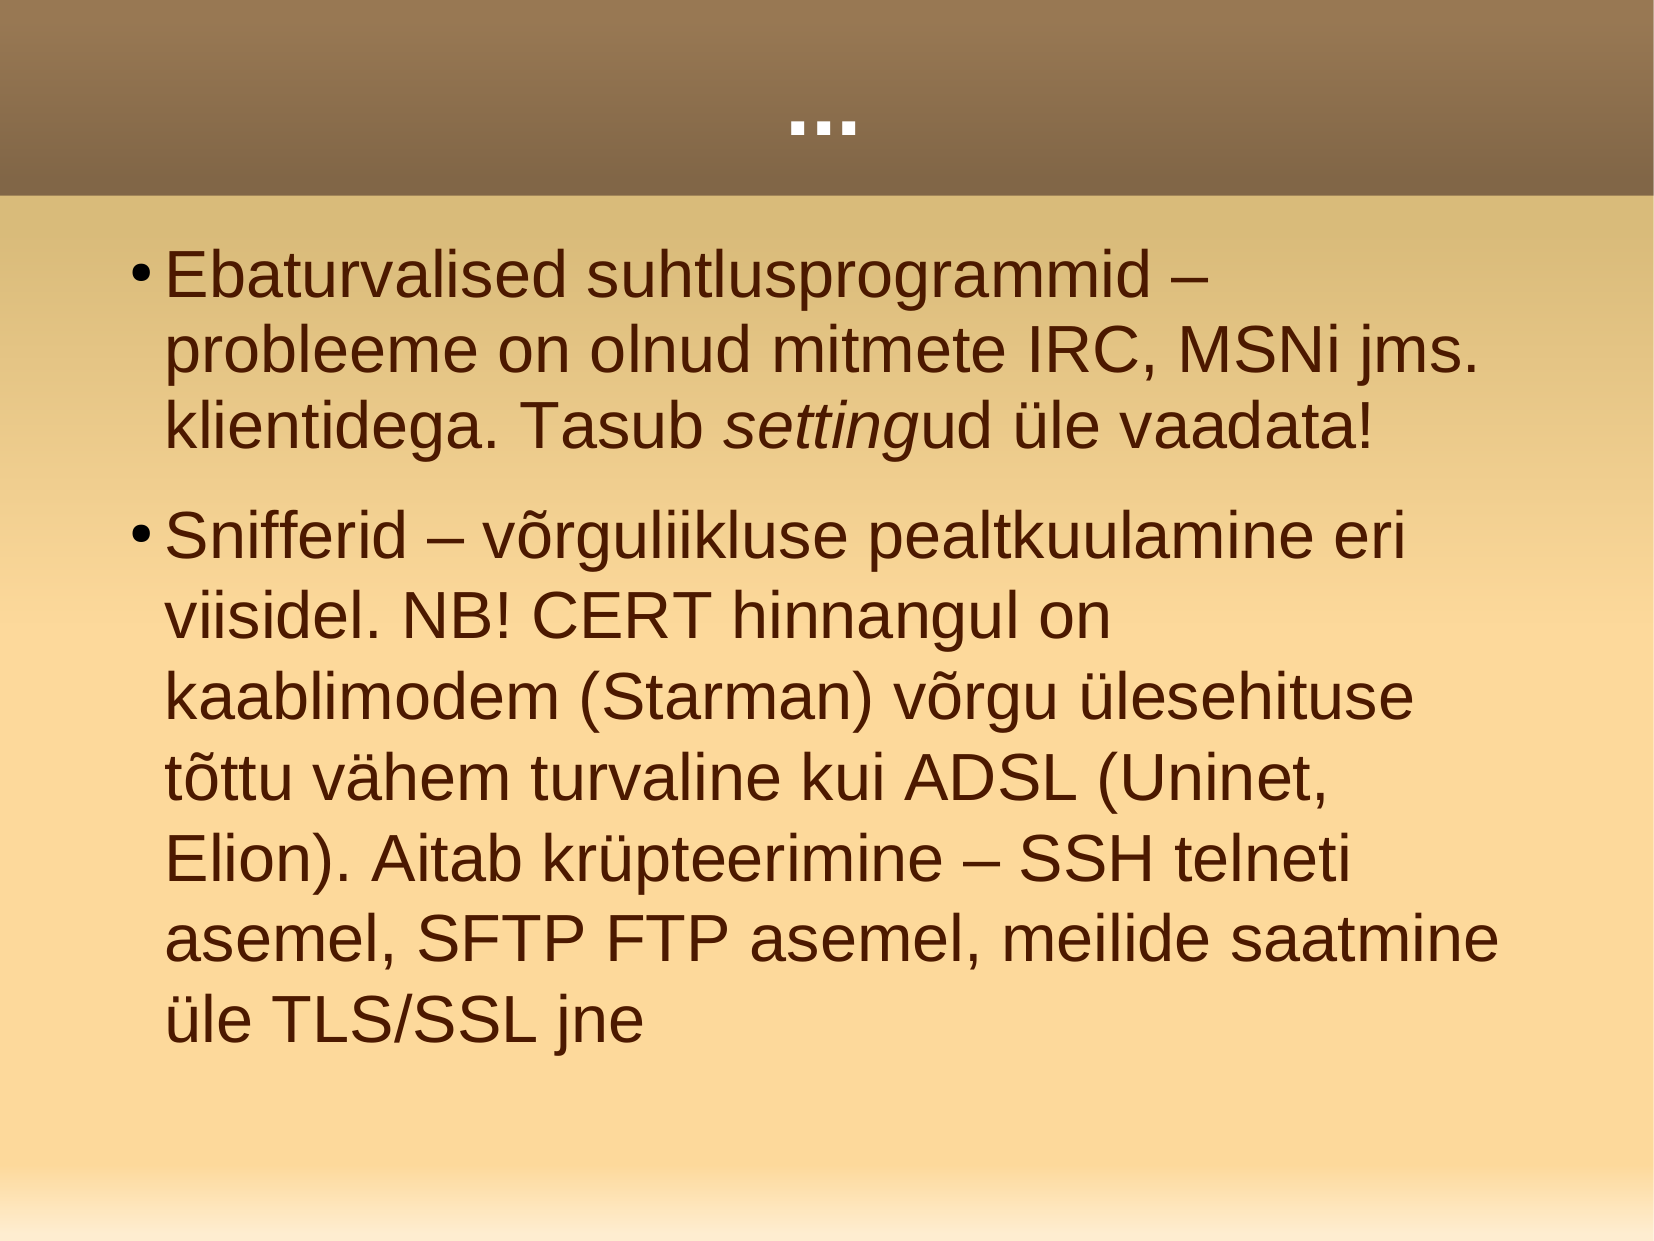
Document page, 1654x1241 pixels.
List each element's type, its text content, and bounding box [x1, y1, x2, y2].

picture [0, 0, 1654, 1241]
list Ebaturvalised suhtlusprogrammid – probleeme on olnud mitmete IRC, MSNi jms. klientidega. Tasub settingud üle vaadata! Snifferid – võrguliikluse pealtkuulamine eri viisidel. NB! CERT hinnangul on kaablimodem (Starman) võrgu ülesehituse tõttu vähem turvaline kui ADSL (Uninet, Elion). Aitab krüpteerimine – SSH telneti asemel, SFTP FTP asemel, meilide saatmine üle TLS/SSL jne [93, 236, 1506, 1057]
title ... [118, 0, 1531, 208]
